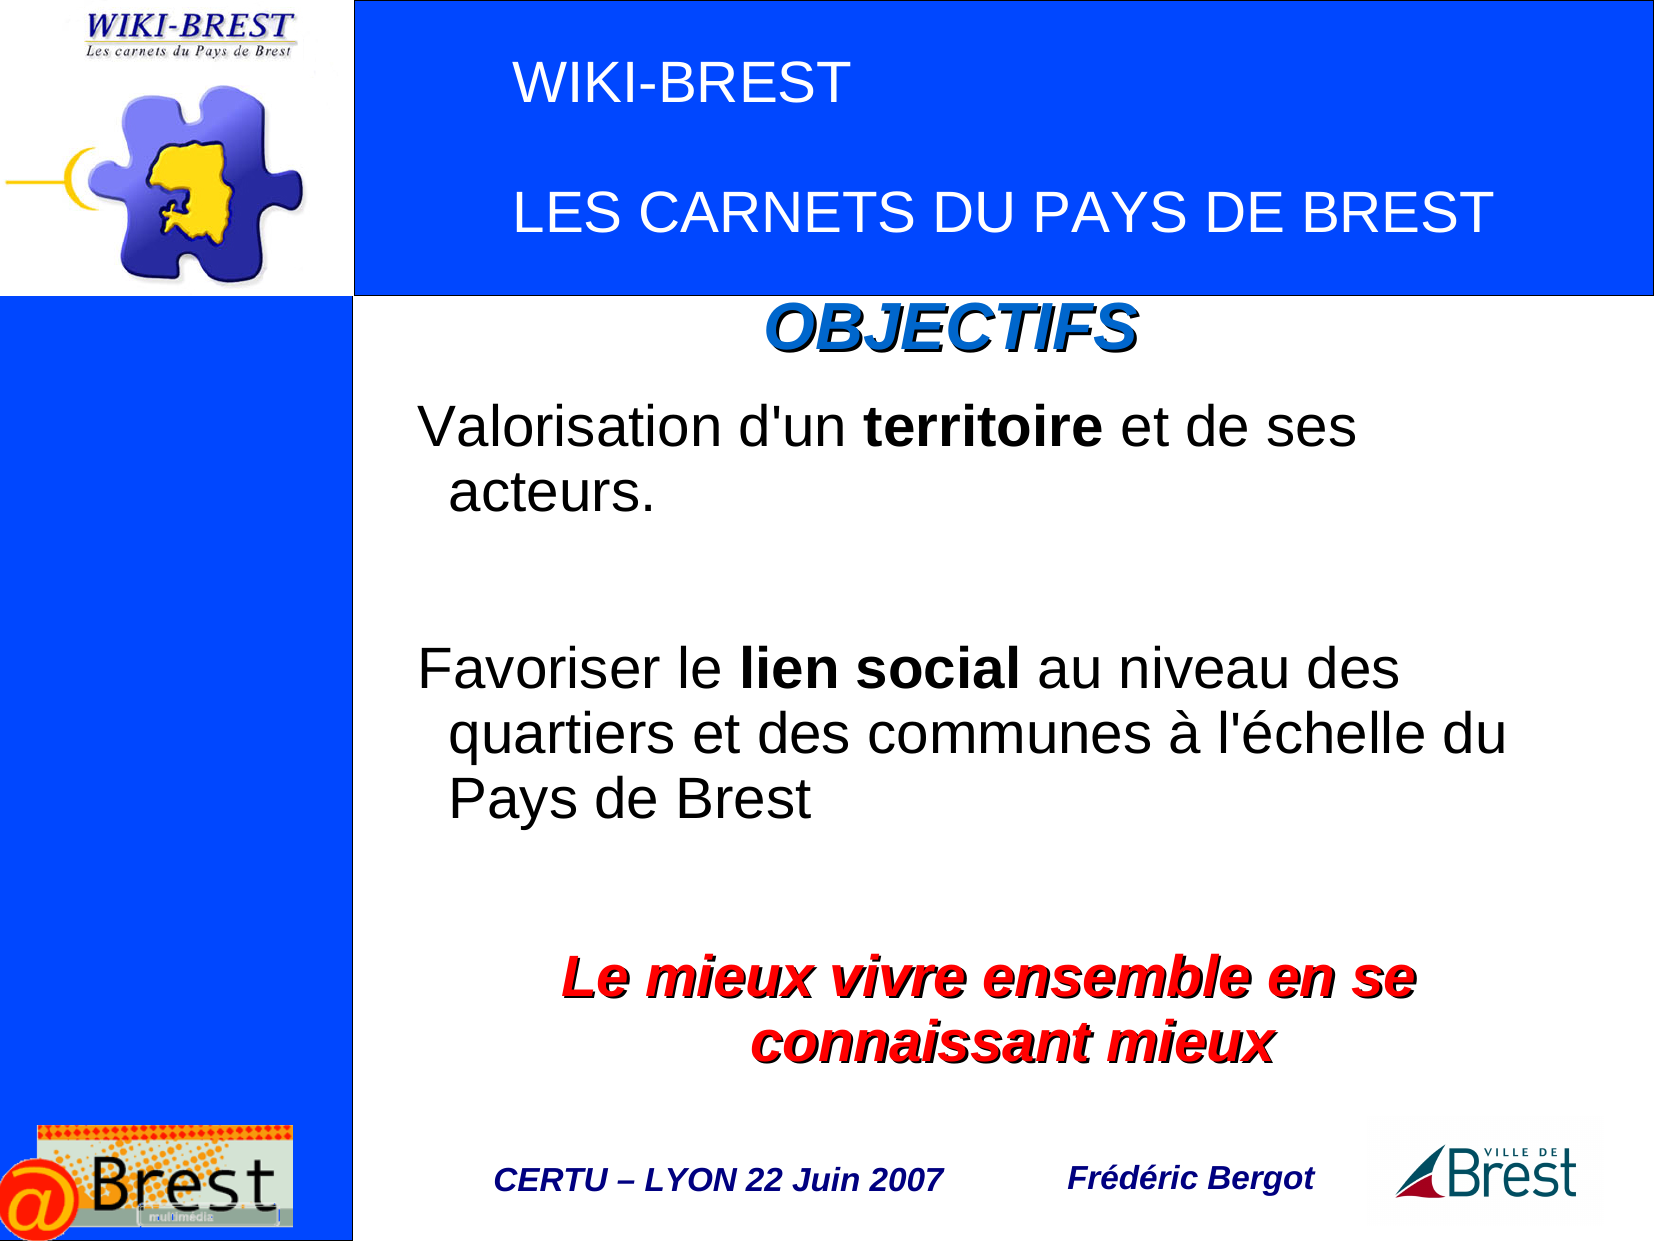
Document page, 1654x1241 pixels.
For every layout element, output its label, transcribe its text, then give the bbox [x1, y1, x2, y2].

list OBJECTIFS Valorisation d'un territoire et de ses acteurs. Favoriser le lien social au niveau des quartiers et des communes à l'échelle du Pays de Brest Le mieux vivre ensemble en se connaissant mieux [307, 289, 1577, 1098]
picture [1367, 1116, 1604, 1226]
picture [0, 1125, 293, 1241]
picture [0, 0, 354, 296]
